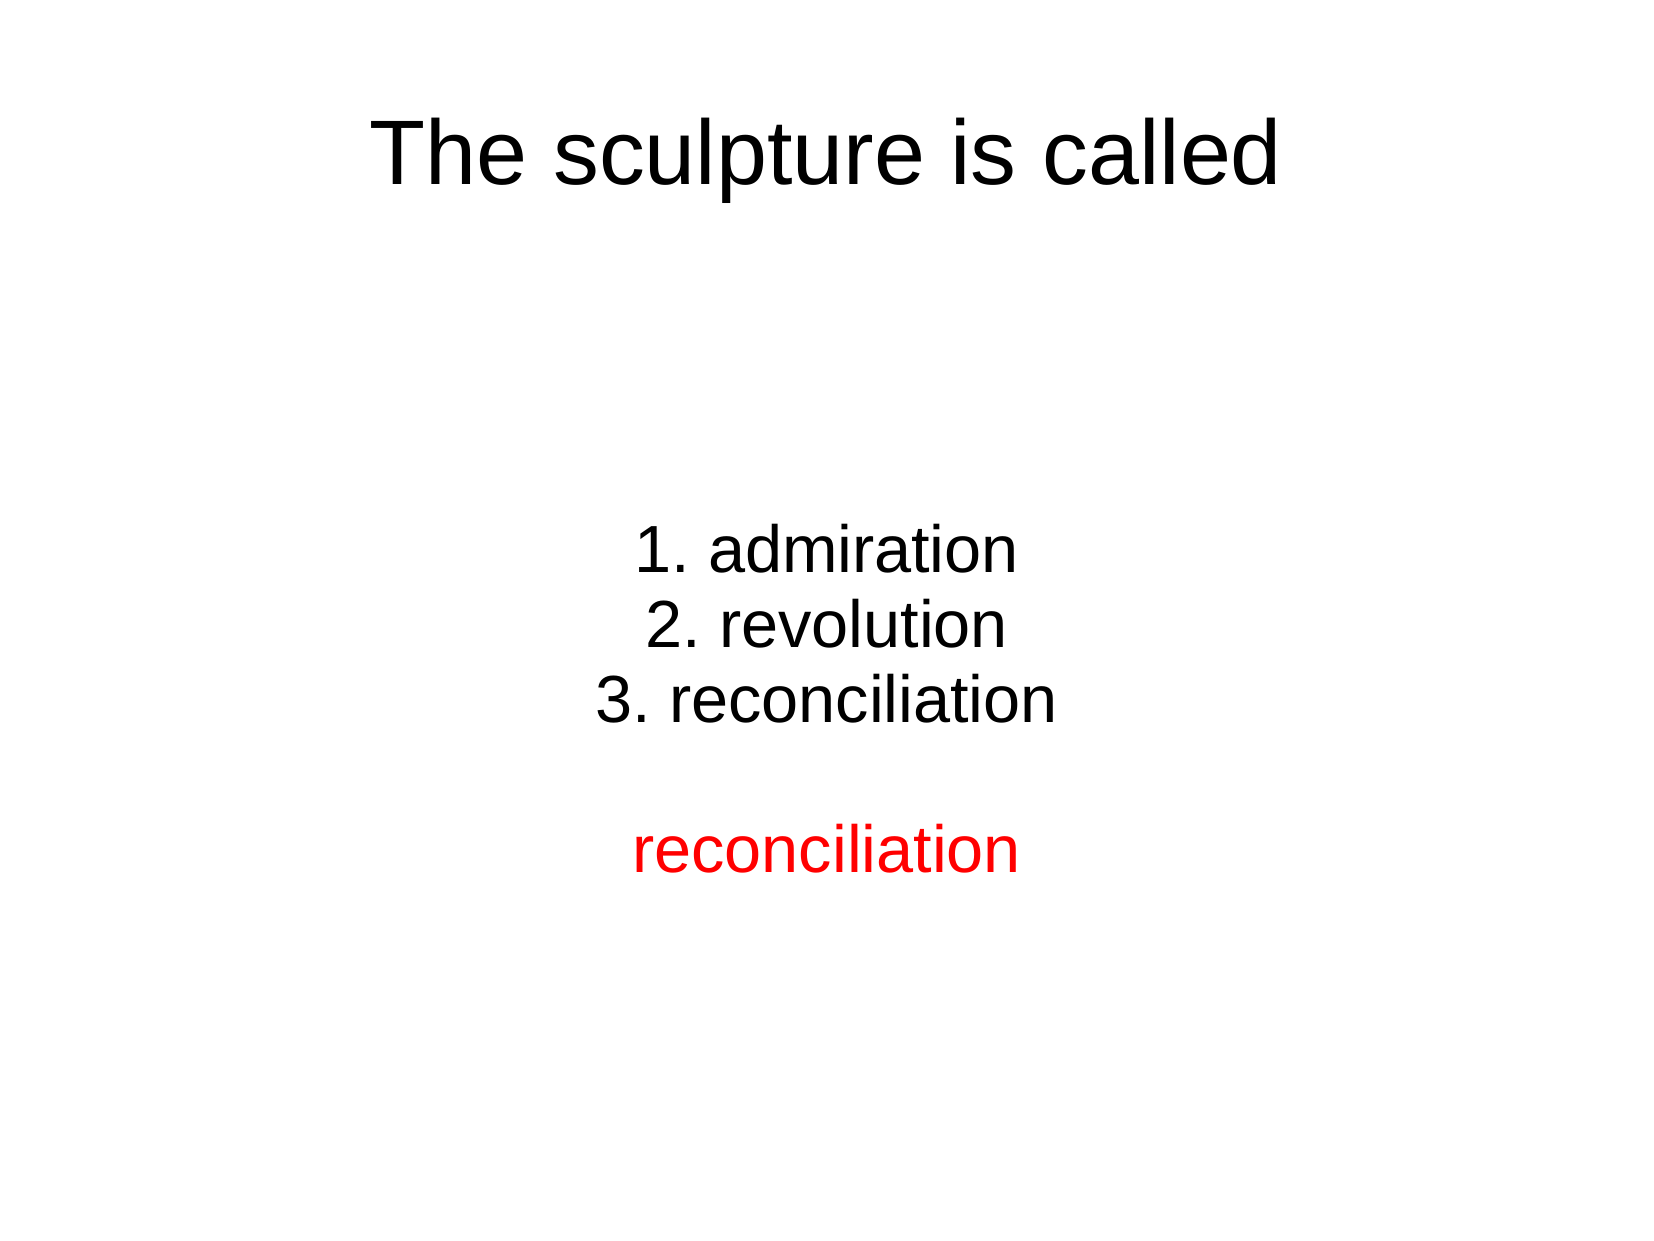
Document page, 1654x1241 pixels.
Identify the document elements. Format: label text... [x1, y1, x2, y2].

title The sculpture is called [82, 49, 1571, 257]
subtitle 1. admiration 2. revolution 3. reconciliation reconciliation [82, 290, 1571, 1109]
